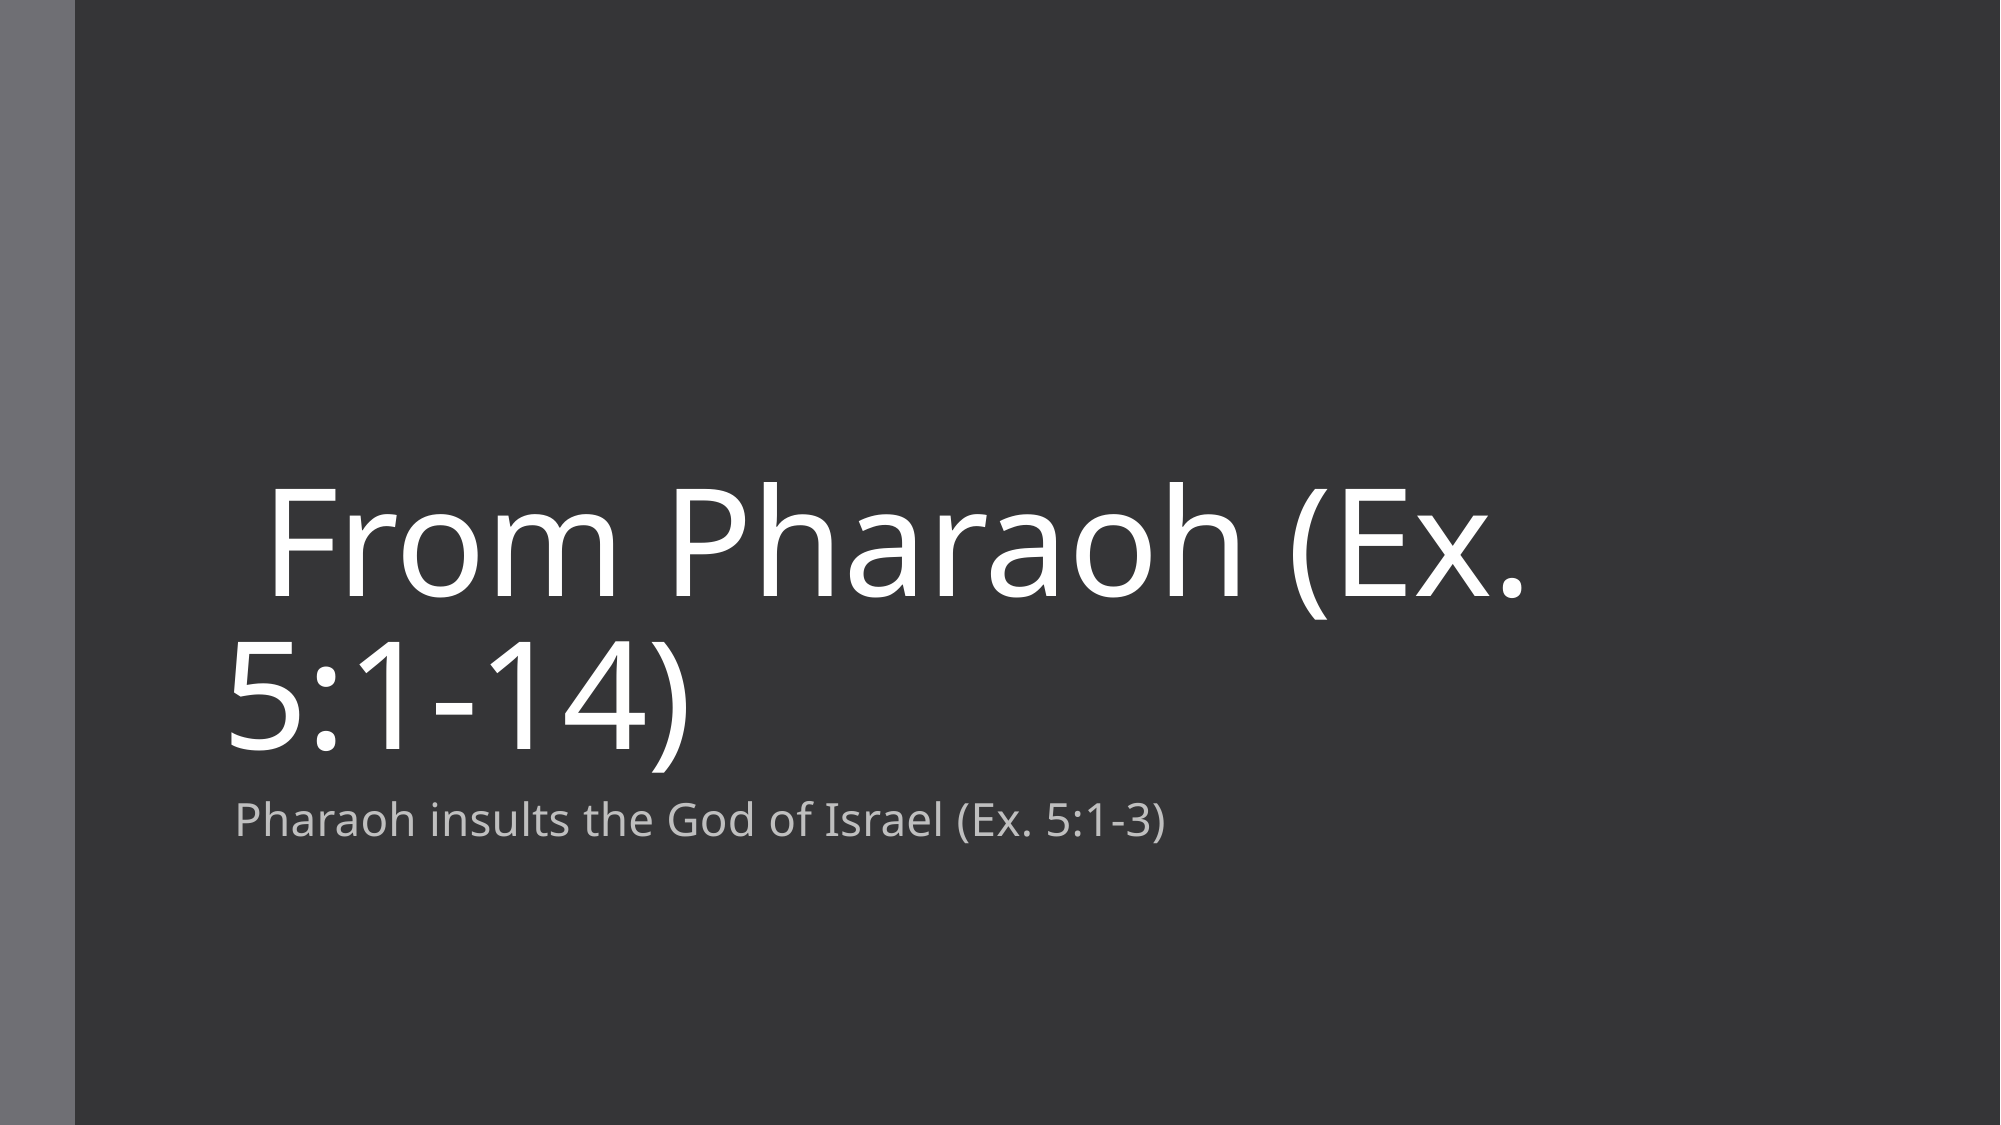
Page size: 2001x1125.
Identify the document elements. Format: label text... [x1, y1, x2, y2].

subtitle Pharaoh insults the God of Israel (Ex. 5:1-3) [206, 787, 1752, 1066]
title From Pharaoh (Ex. 5:1-14) [206, 124, 1752, 787]
